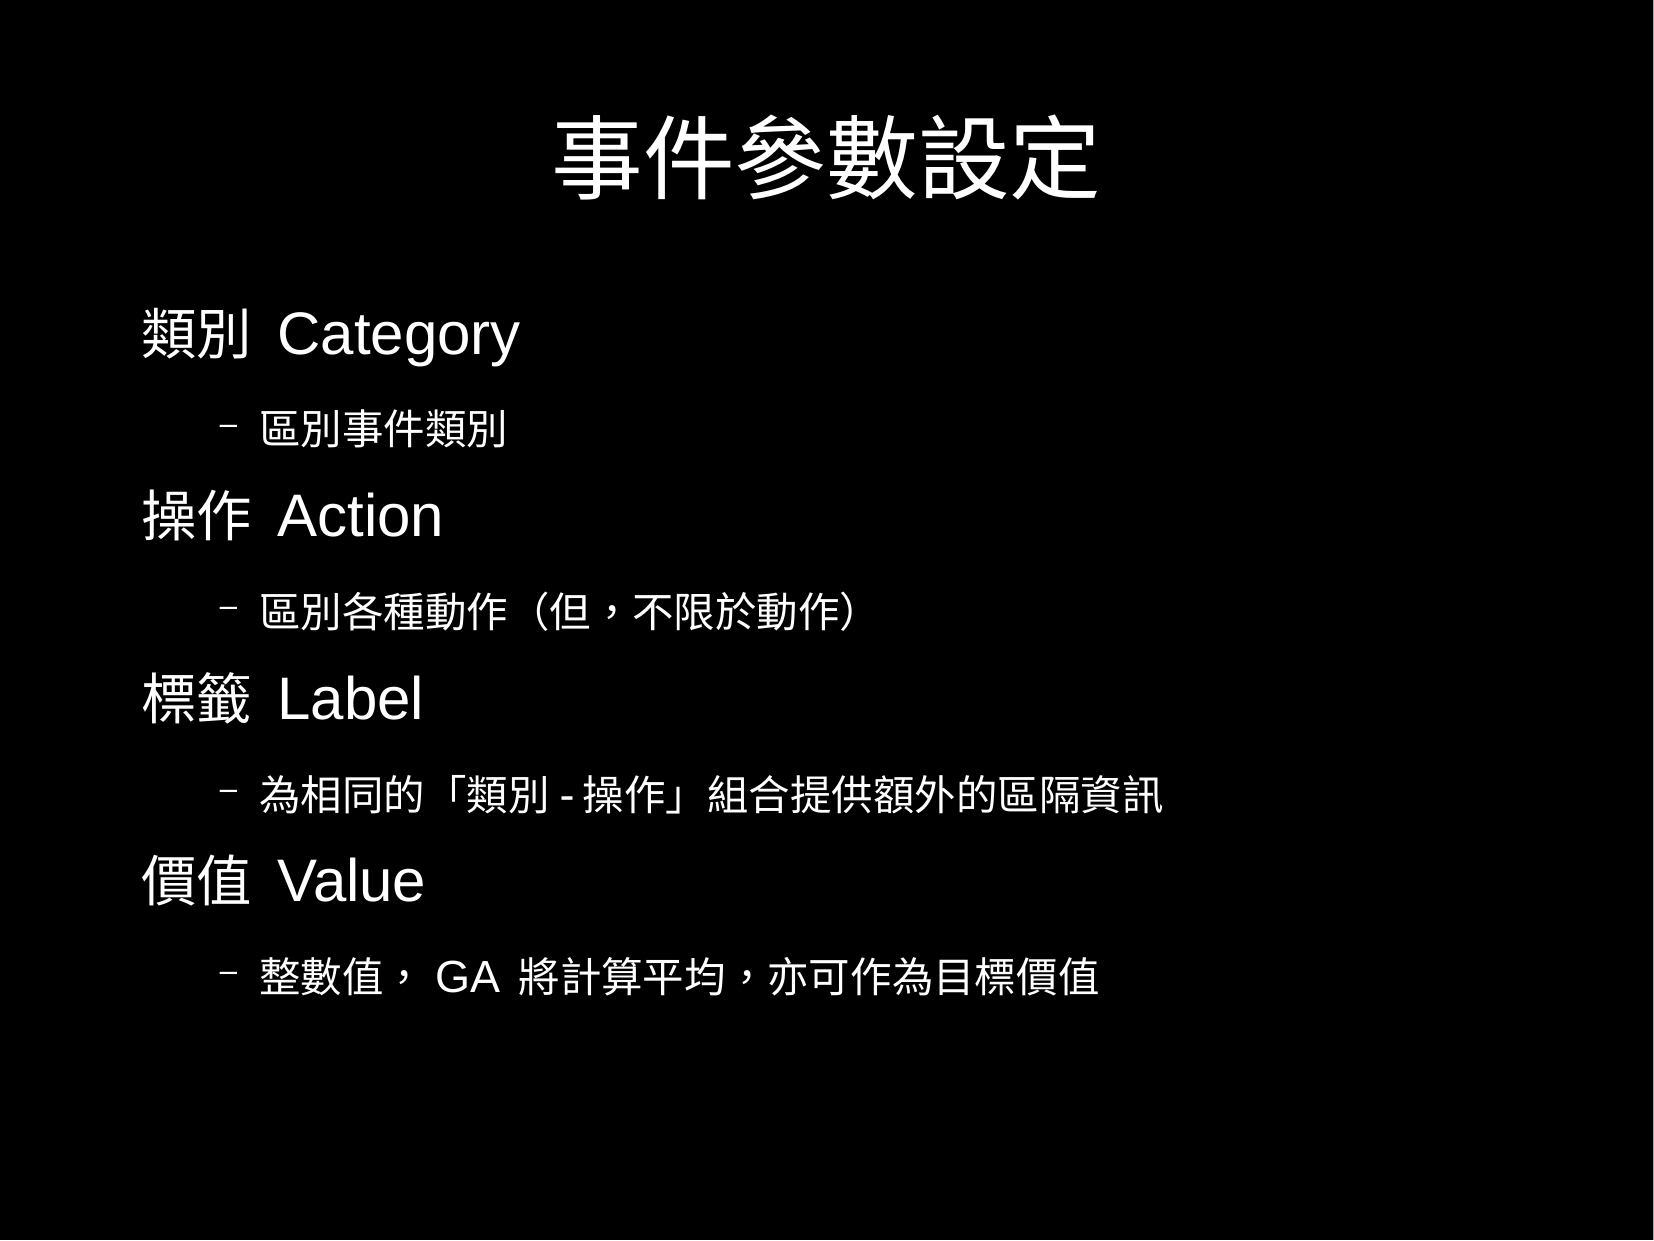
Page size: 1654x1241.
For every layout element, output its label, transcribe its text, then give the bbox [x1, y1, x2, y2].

list 類別 Category 區別事件類別 操作 Action 區別各種動作（但，不限於動作） 標籤 Label 為相同的「類別-操作」組合提供額外的區隔資訊 價值 Value 整數值，GA 將計算平均，亦可作為目標價值 [82, 290, 1571, 1010]
title 事件參數設定 [82, 49, 1571, 257]
